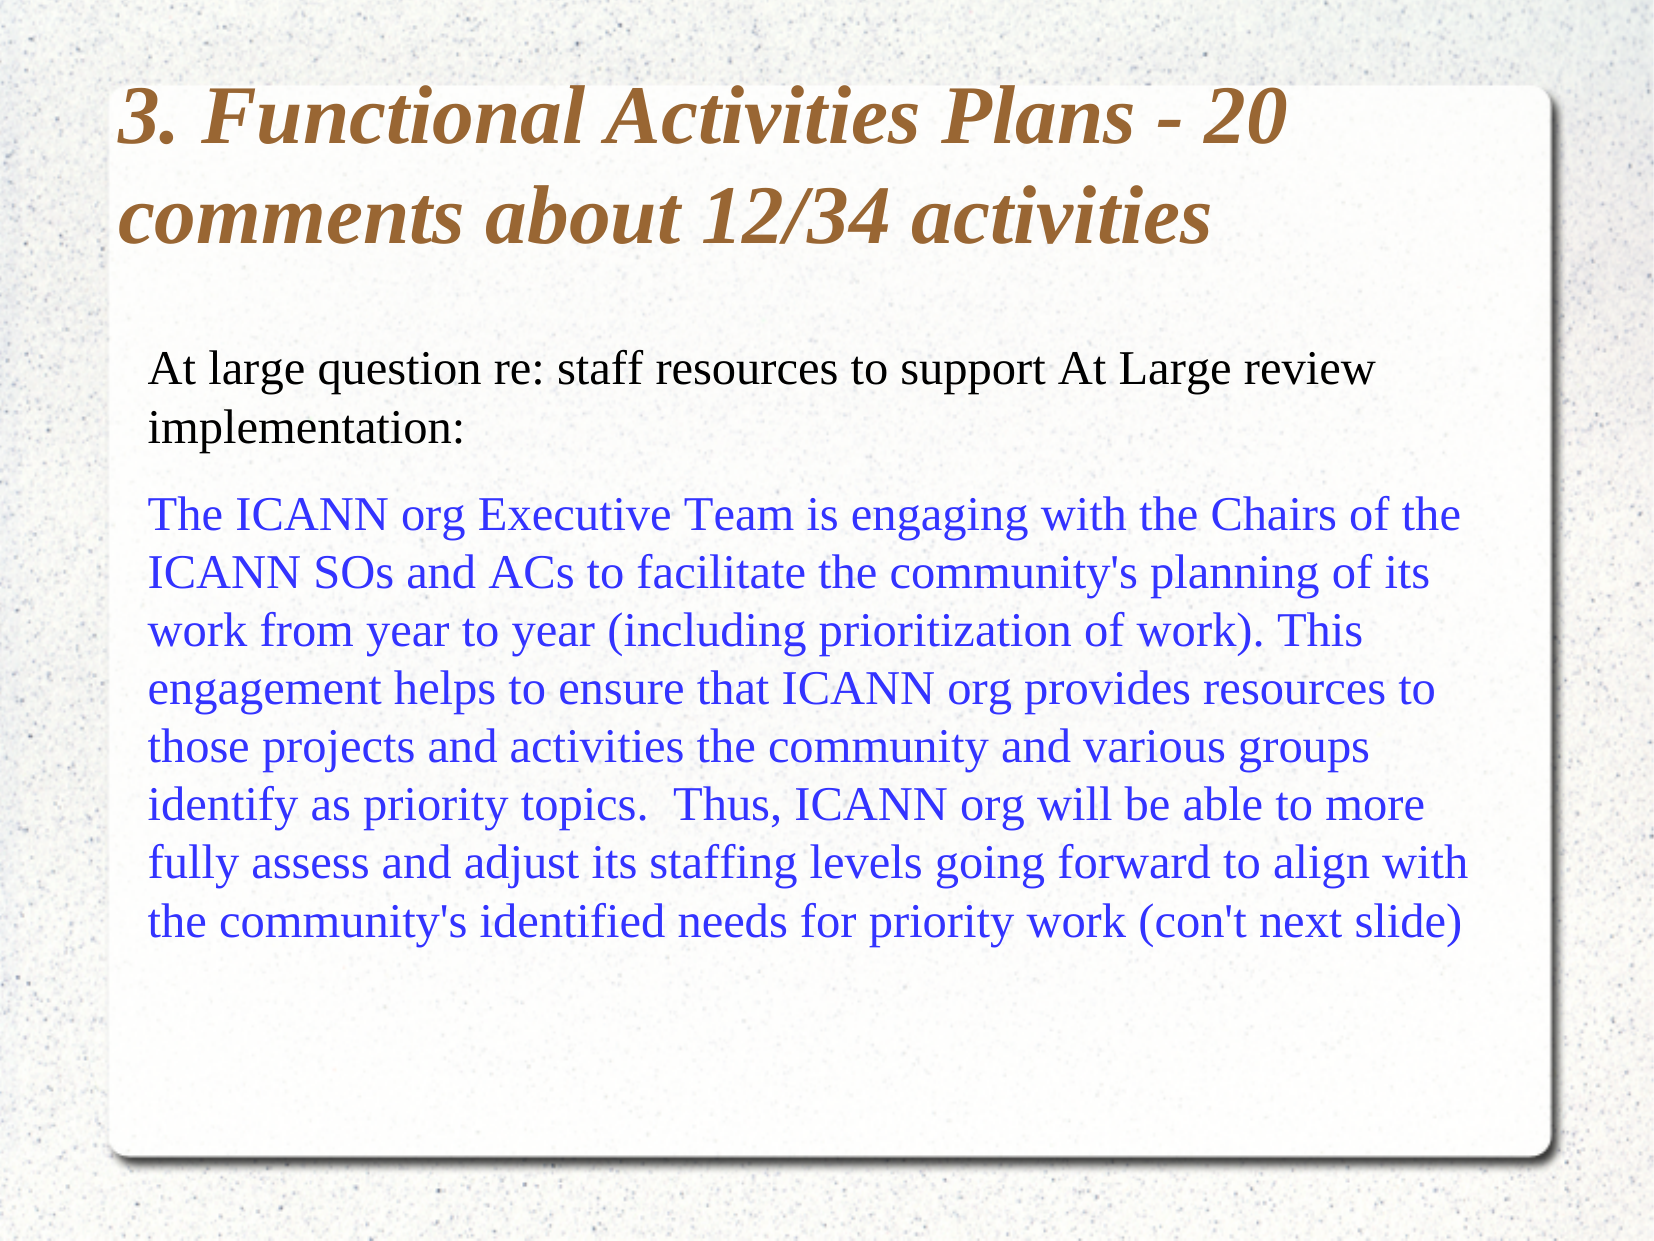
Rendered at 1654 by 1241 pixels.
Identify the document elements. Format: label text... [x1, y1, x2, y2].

list At large question re: staff resources to support At Large review implementation: The ICANN org Executive Team is engaging with the Chairs of the ICANN SOs and ACs to facilitate the community's planning of its work from year to year (including prioritization of work). This engagement helps to ensure that ICANN org provides resources to those projects and activities the community and various groups identify as priority topics. Thus, ICANN org will be able to more fully assess and adjust its staffing levels going forward to align with the community's identified needs for priority work (con't next slide) [147, 336, 1506, 987]
title 3. Functional Activities Plans - 20 comments about 12/34 activities [118, 60, 1536, 341]
